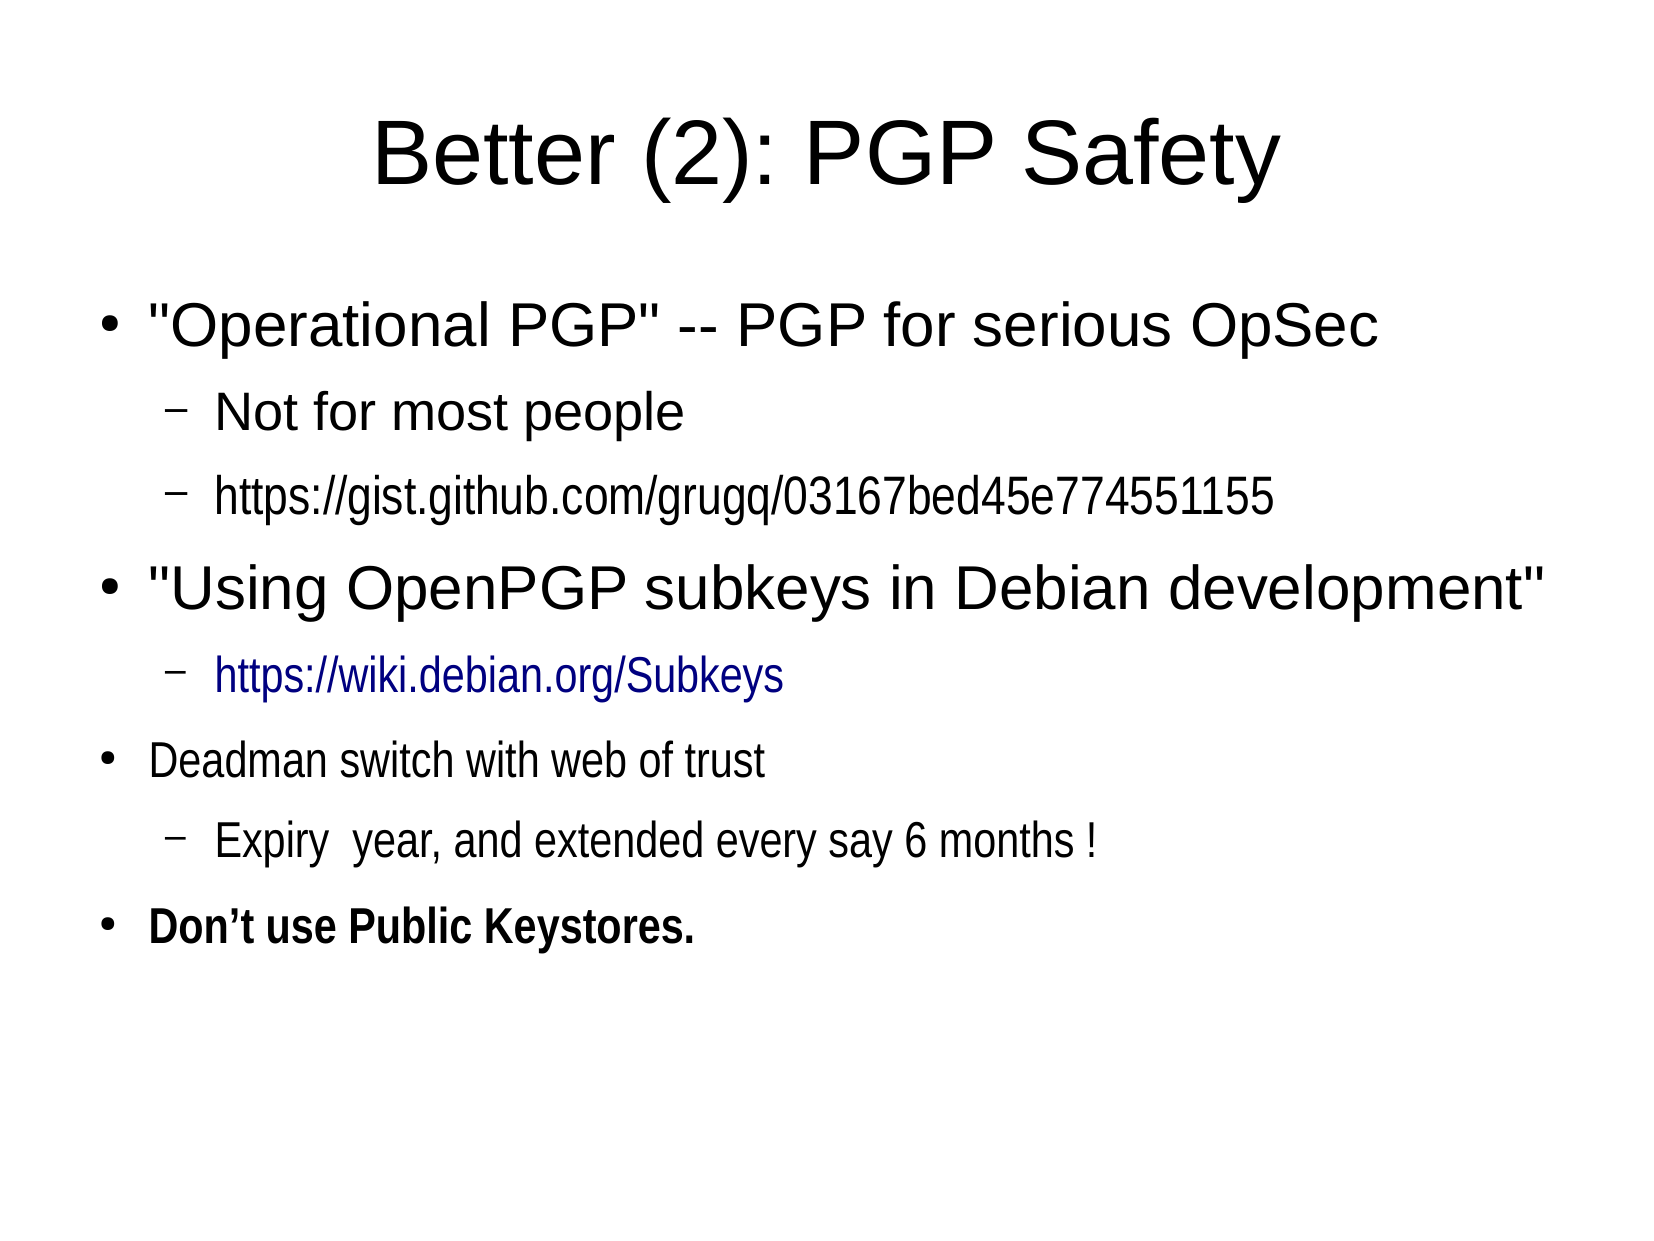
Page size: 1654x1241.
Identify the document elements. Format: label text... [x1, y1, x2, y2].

list "Operational PGP" -- PGP for serious OpSec Not for most people https://gist.github.com/grugq/03167bed45e774551155 "Using OpenPGP subkeys in Debian development" https://wiki.debian.org/Subkeys Deadman switch with web of trust Expiry year, and extended every say 6 months ! Don’t use Public Keystores. [82, 290, 1571, 1010]
title Better (2): PGP Safety [82, 49, 1571, 257]
